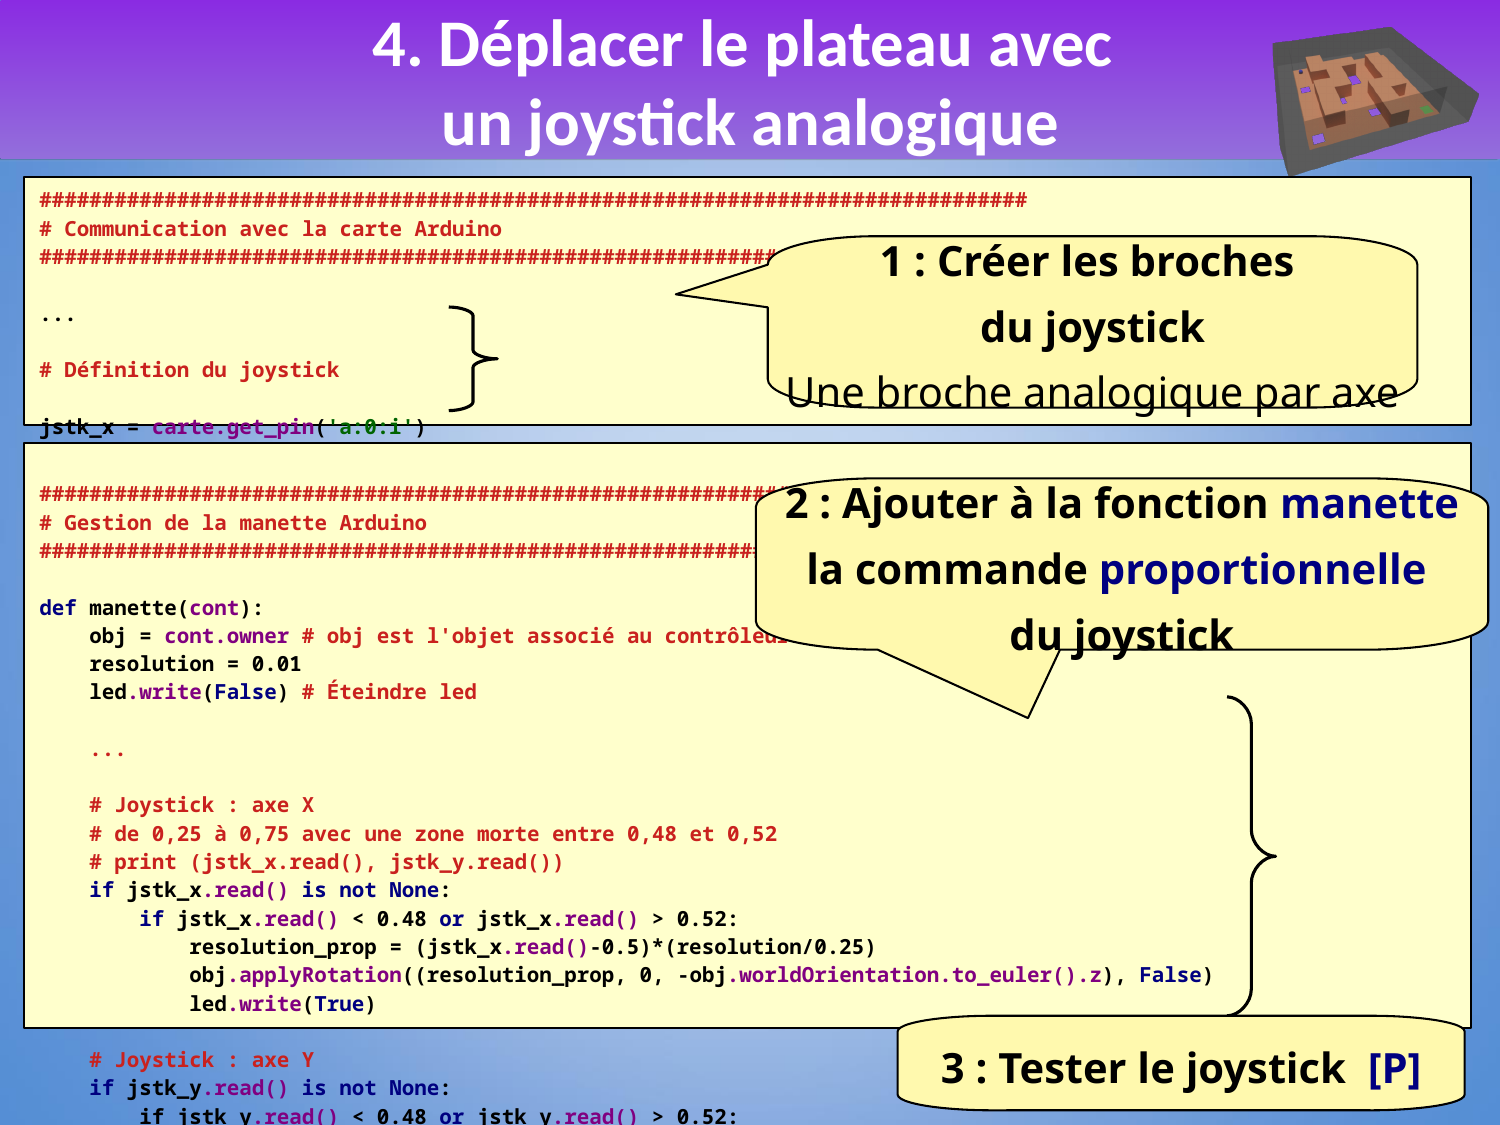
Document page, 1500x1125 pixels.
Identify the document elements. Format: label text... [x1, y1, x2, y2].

text_box ############################################################################### # Communication avec la carte Arduino ############################################################################### ... # Définition du joystick jstk_x = carte.get_pin('a:0:i') jstk_y = carte.get_pin('a:1:i') [23, 177, 1471, 426]
text_box 2 : Ajouter à la fonction manette la commande proportionnelle du joystick [755, 478, 1489, 719]
picture [0, 27, 1500, 1125]
text_box ################################################################################ # Gestion de la manette Arduino ############################################################################### def manette(cont): obj = cont.owner # obj est l'objet associé au contrôleur donc 'Plateau' resolution = 0.01 led.write(False) # Éteindre led ... # Joystick : axe X # de 0,25 à 0,75 avec une zone morte entre 0,48 et 0,52 # print (jstk_x.read(), jstk_y.read()) if jstk_x.read() is not None: if jstk_x.read() < 0.48 or jstk_x.read() > 0.52: resolution_prop = (jstk_x.read()-0.5)*(resolution/0.25) obj.applyRotation((resolution_prop, 0, -obj.worldOrientation.to_euler().z), False) led.write(True) # Joystick : axe Y if jstk_y.read() is not None: if jstk_y.read() < 0.48 or jstk_y.read() > 0.52: resolution_prop = (jstk_y.read()-0.5)*(resolution/0.25) obj.applyRotation((0, resolution_prop, -obj.worldOrientation.to_euler().z), False) led.write(True) [23, 442, 1471, 1028]
text_box 4. Déplacer le plateau avec un joystick analogique [0, 0, 1500, 159]
text_box 1 : Créer les broches du joystick Une broche analogique par axe [675, 236, 1418, 408]
text_box 3 : Tester le joystick [P] [897, 1015, 1465, 1111]
